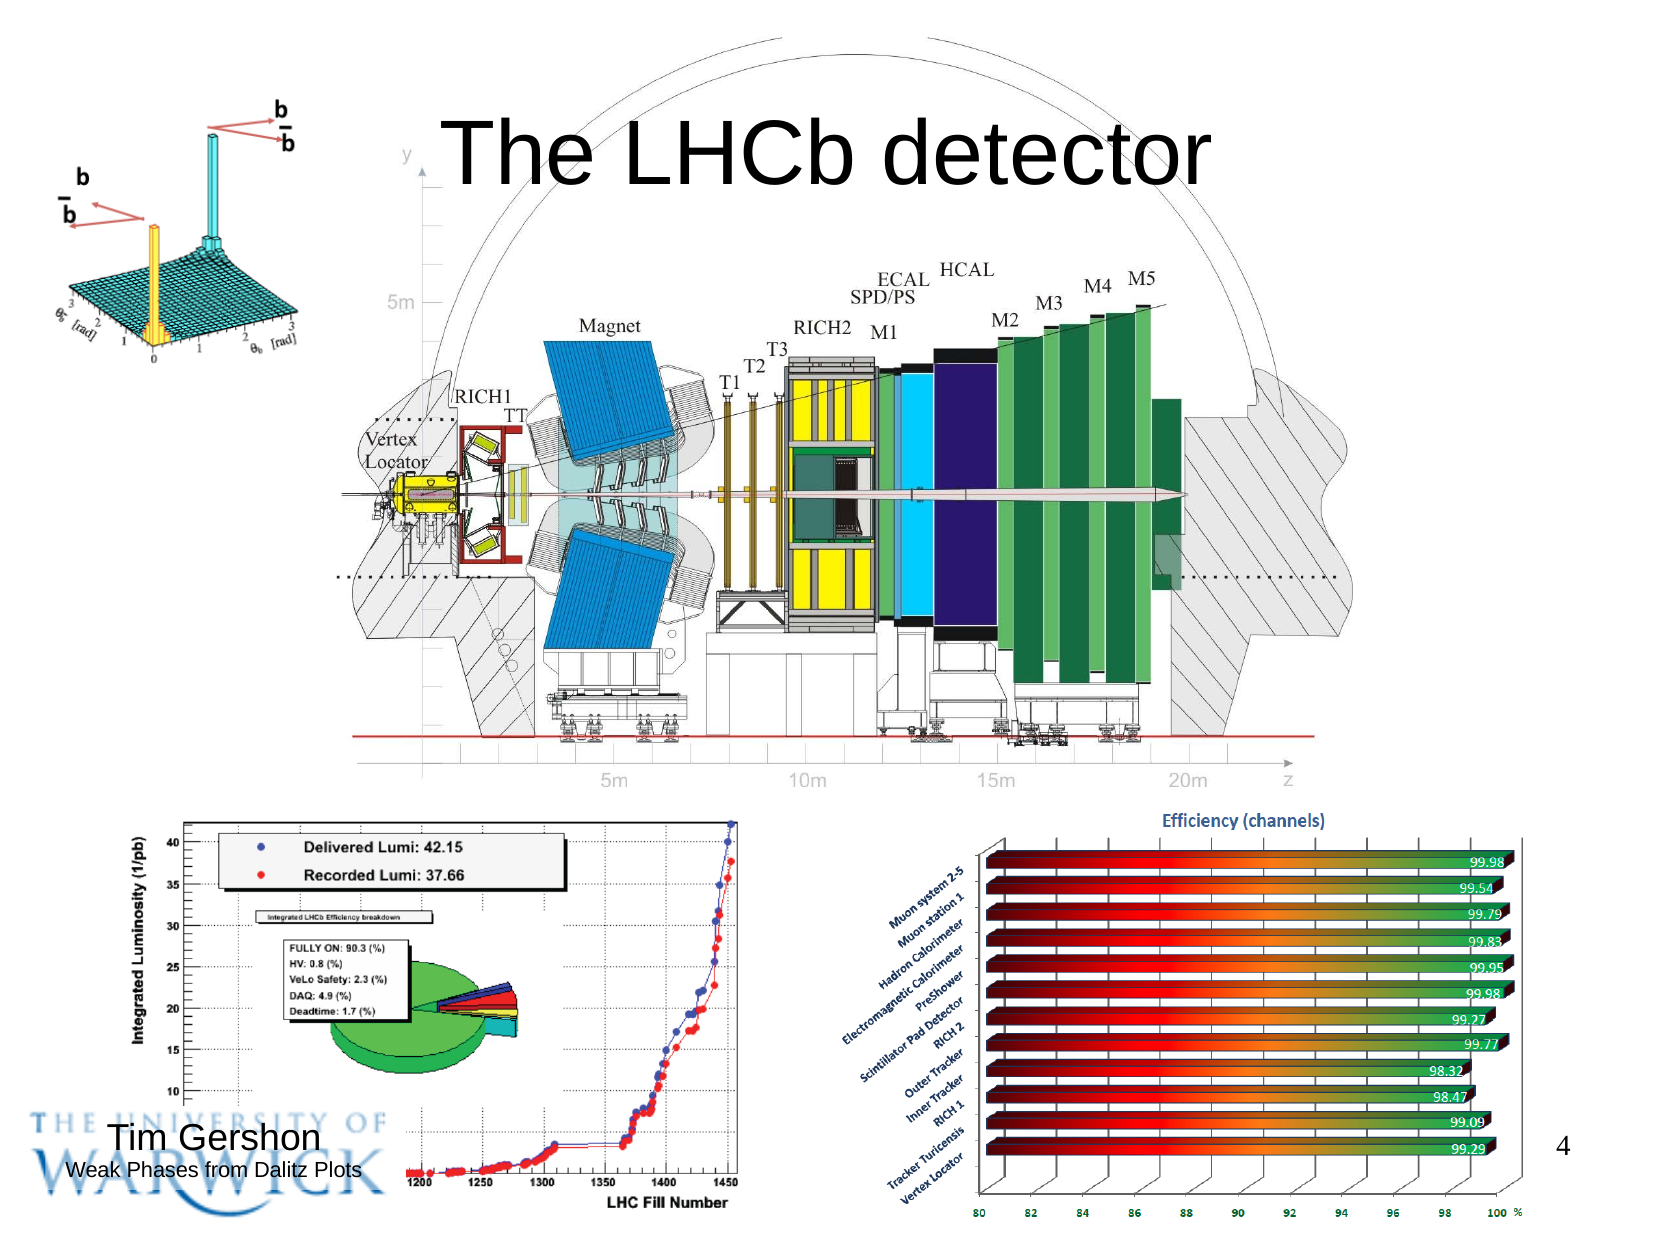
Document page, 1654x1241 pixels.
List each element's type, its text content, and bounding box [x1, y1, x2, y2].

picture [289, 37, 1353, 49]
title The LHCb detector [82, 49, 1571, 257]
text_box Tim Gershon Weak Phases from Dalitz Plots [45, 1108, 383, 1190]
picture [19, 818, 744, 1232]
picture [41, 93, 1353, 787]
picture [835, 809, 1533, 1222]
